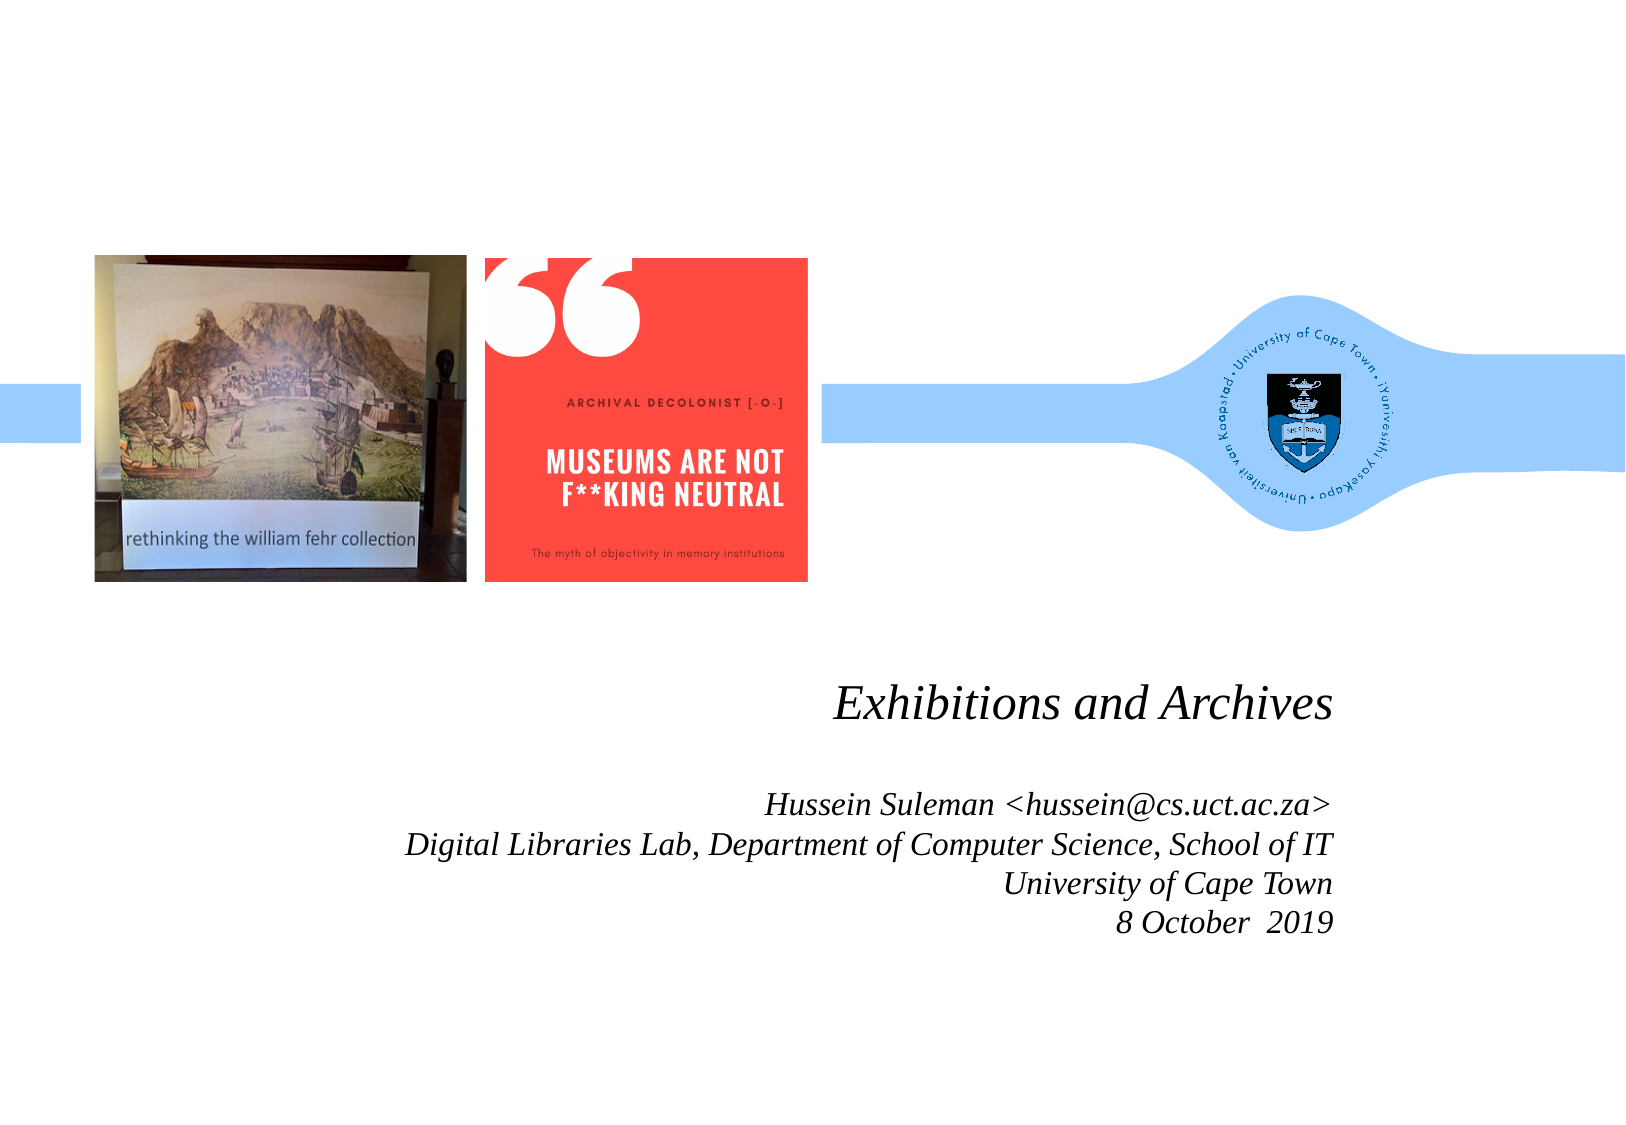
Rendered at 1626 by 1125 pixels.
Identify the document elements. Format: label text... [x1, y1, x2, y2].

text_box Exhibitions and Archives Hussein Suleman <hussein@cs.uct.ac.za> Digital Libraries Lab, Department of Computer Science, School of IT University of Cape Town 8 October 2019 [205, 503, 1349, 1109]
text_box [80, 108, 822, 589]
picture [485, 258, 808, 582]
picture [94, 255, 467, 582]
picture [1178, 305, 1416, 527]
